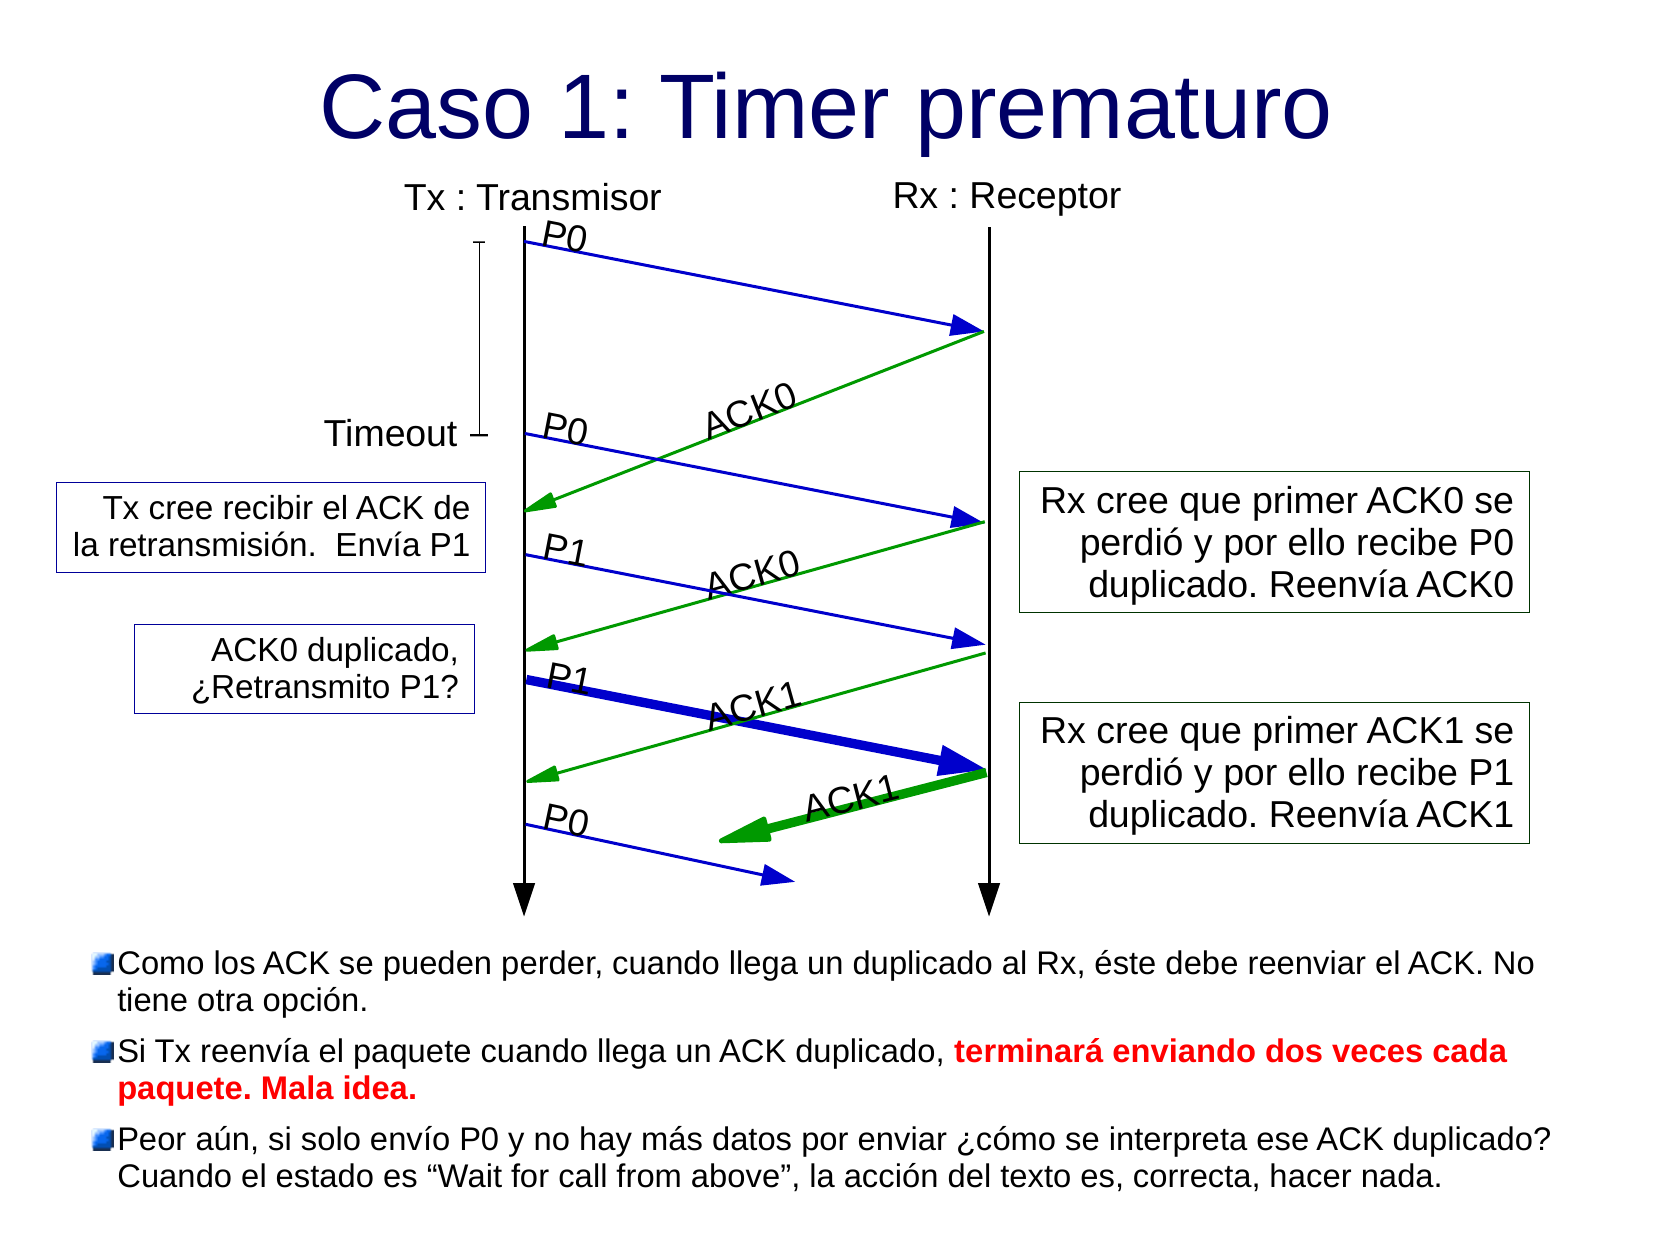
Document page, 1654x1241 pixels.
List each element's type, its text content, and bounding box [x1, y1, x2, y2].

text_box ACK0 duplicado,¿Retransmito P1? [134, 624, 475, 714]
text_box Rx cree que primer ACK0 se perdió y por ello recibe P0 duplicado. Reenvía ACK0 [1019, 471, 1530, 613]
text_box Rx cree que primer ACK1 se perdió y por ello recibe P1 duplicado. Reenvía ACK1 [1019, 702, 1530, 844]
text_box Timeout [308, 405, 474, 463]
text_box Rx : Receptor [877, 166, 1178, 224]
title Caso 1: Timer prematuro [82, 49, 1571, 166]
text_box Tx : Transmisor [389, 169, 690, 226]
list Como los ACK se pueden perder, cuando llega un duplicado al Rx, éste debe reenviar el ACK. No tiene otra opción. Si Tx reenvía el paquete cuando llega un ACK duplicado, terminará enviando dos veces cada paquete. Mala idea. Peor aún, si solo envío P0 y no hay más datos por enviar ¿cómo se interpreta ese ACK duplicado? Cuando el estado es “Wait for call from above”, la acción del texto es, correcta, hacer nada. [82, 945, 1571, 1205]
text_box Tx cree recibir el ACK de la retransmisión. Envía P1 [56, 482, 486, 573]
